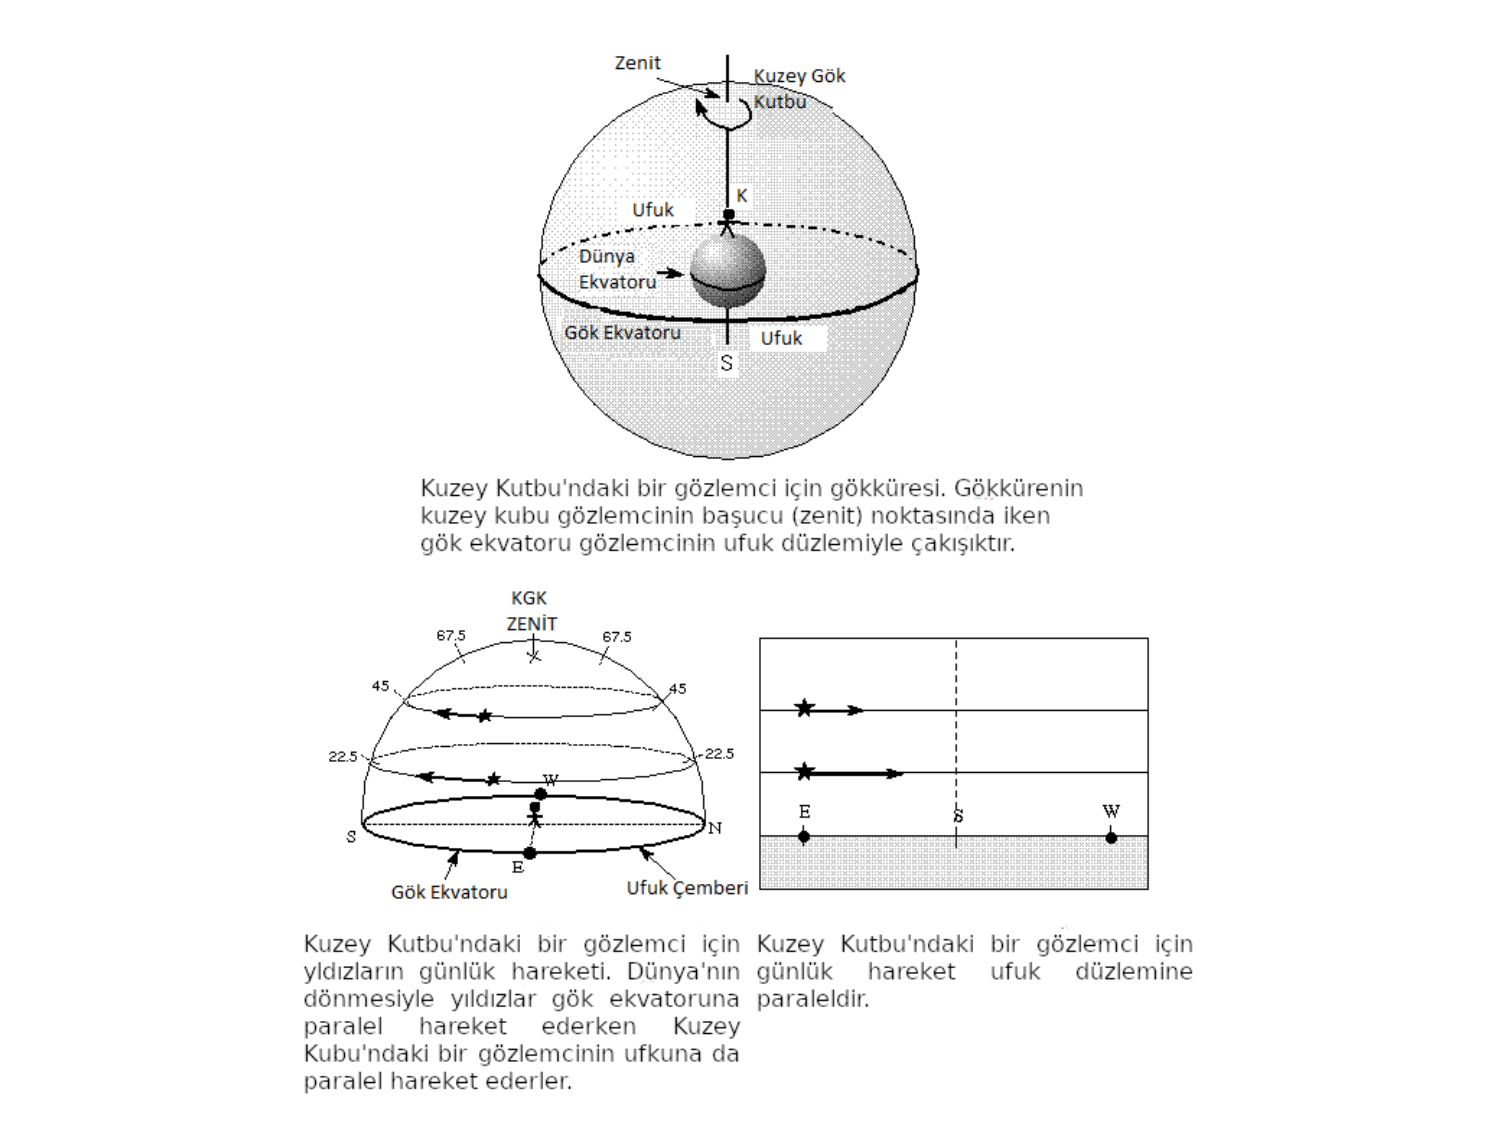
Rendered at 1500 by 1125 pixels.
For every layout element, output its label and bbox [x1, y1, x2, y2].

picture [279, 6, 1214, 1121]
